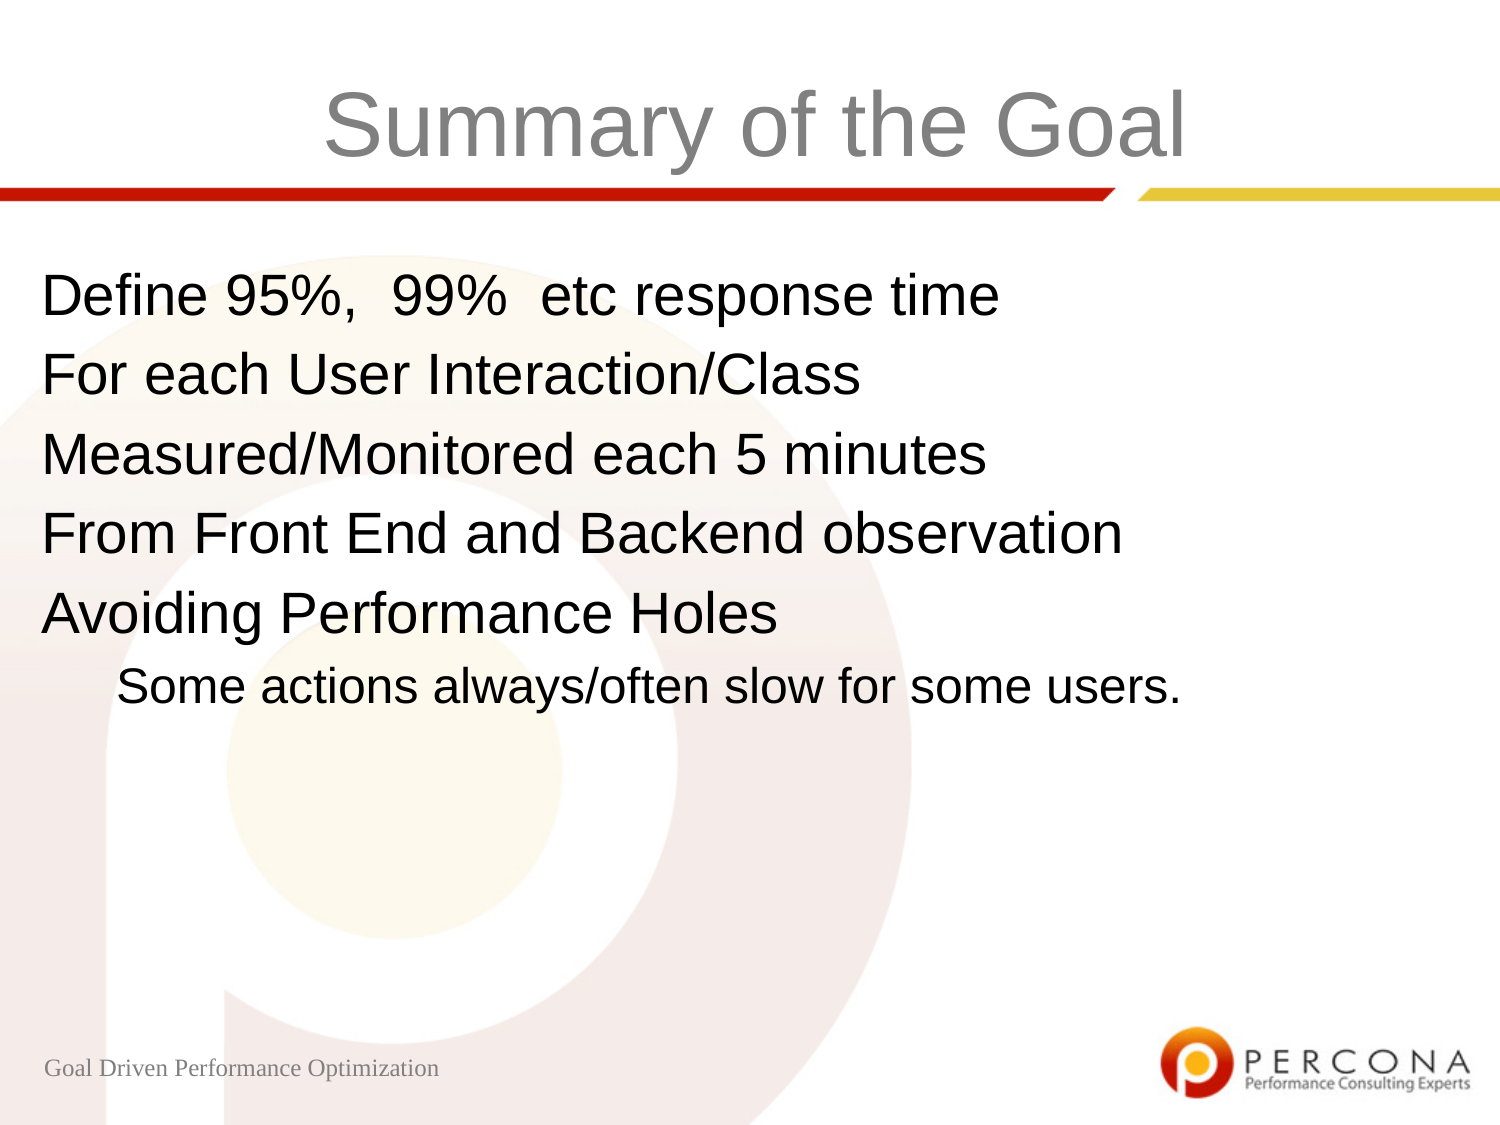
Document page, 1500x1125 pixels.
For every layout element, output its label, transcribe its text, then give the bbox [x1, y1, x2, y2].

picture [0, 0, 1500, 1125]
list Define 95%, 99% etc response time For each User Interaction/Class Measured/Monitored each 5 minutes From Front End and Backend observation Avoiding Performance Holes Some actions always/often slow for some users. [41, 262, 1471, 991]
title Summary of the Goal [41, 62, 1471, 187]
